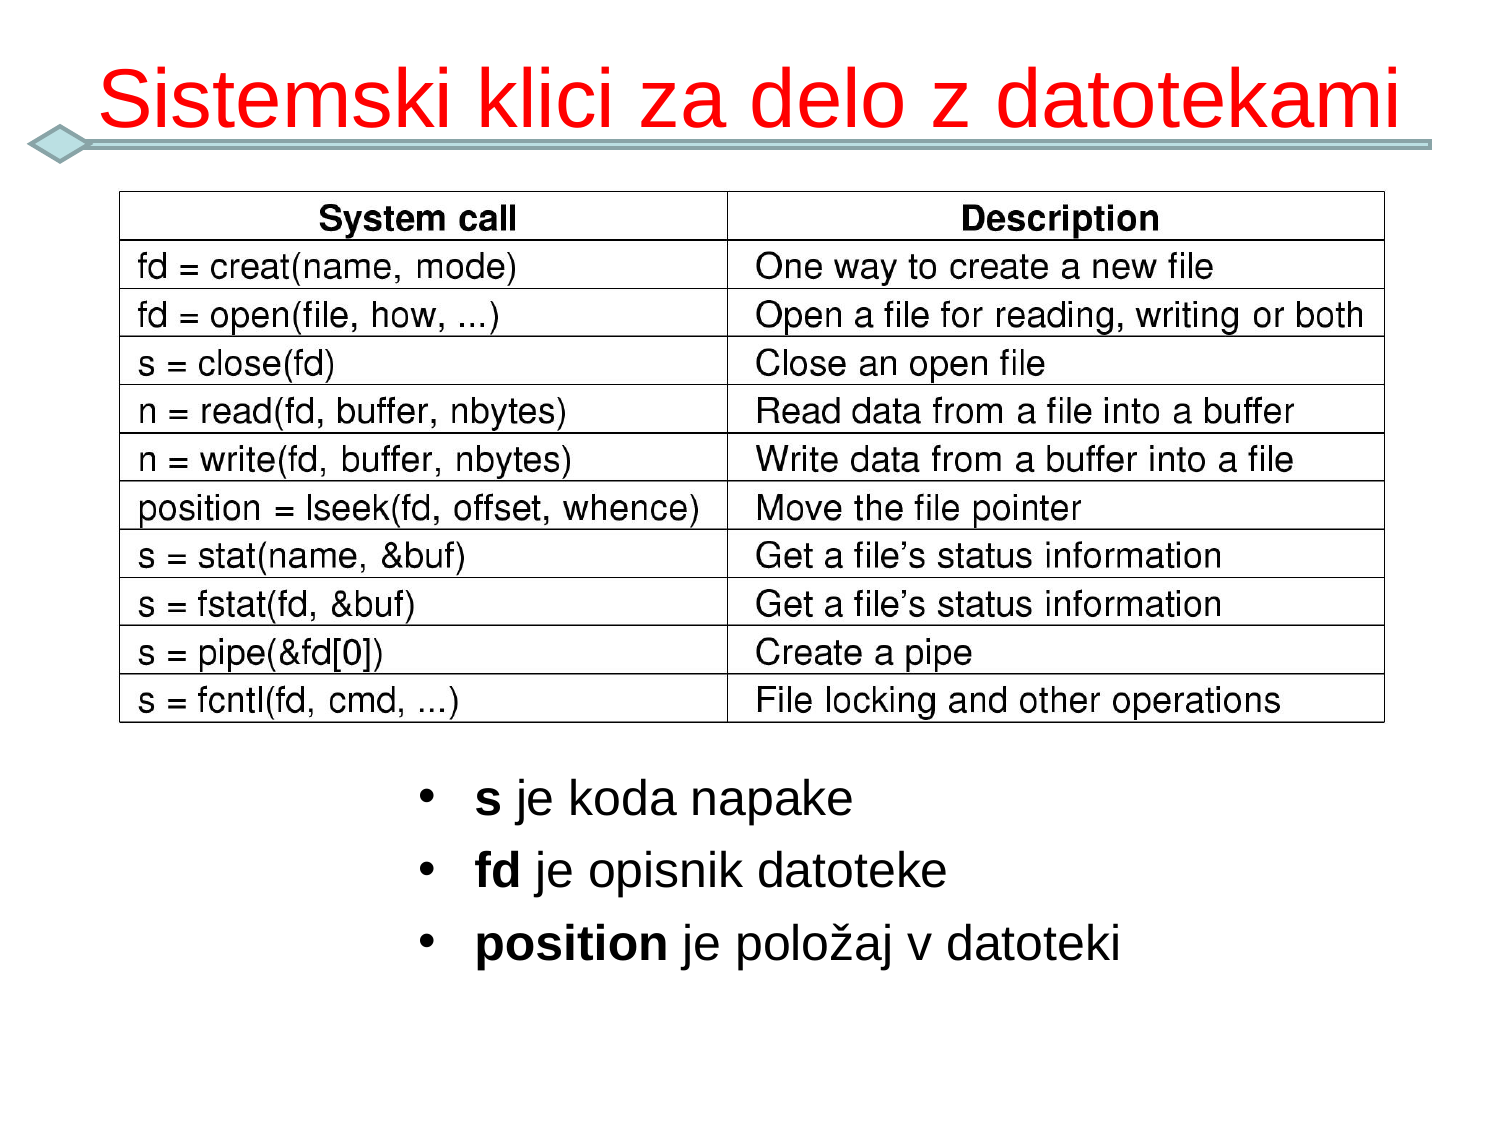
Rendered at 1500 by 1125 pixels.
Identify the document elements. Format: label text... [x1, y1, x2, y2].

list s je koda napake fd je opisnik datoteke position je položaj v datoteki [403, 757, 1388, 1075]
picture [117, 176, 1390, 724]
title Sistemski klici za delo z datotekami [0, 0, 1500, 188]
